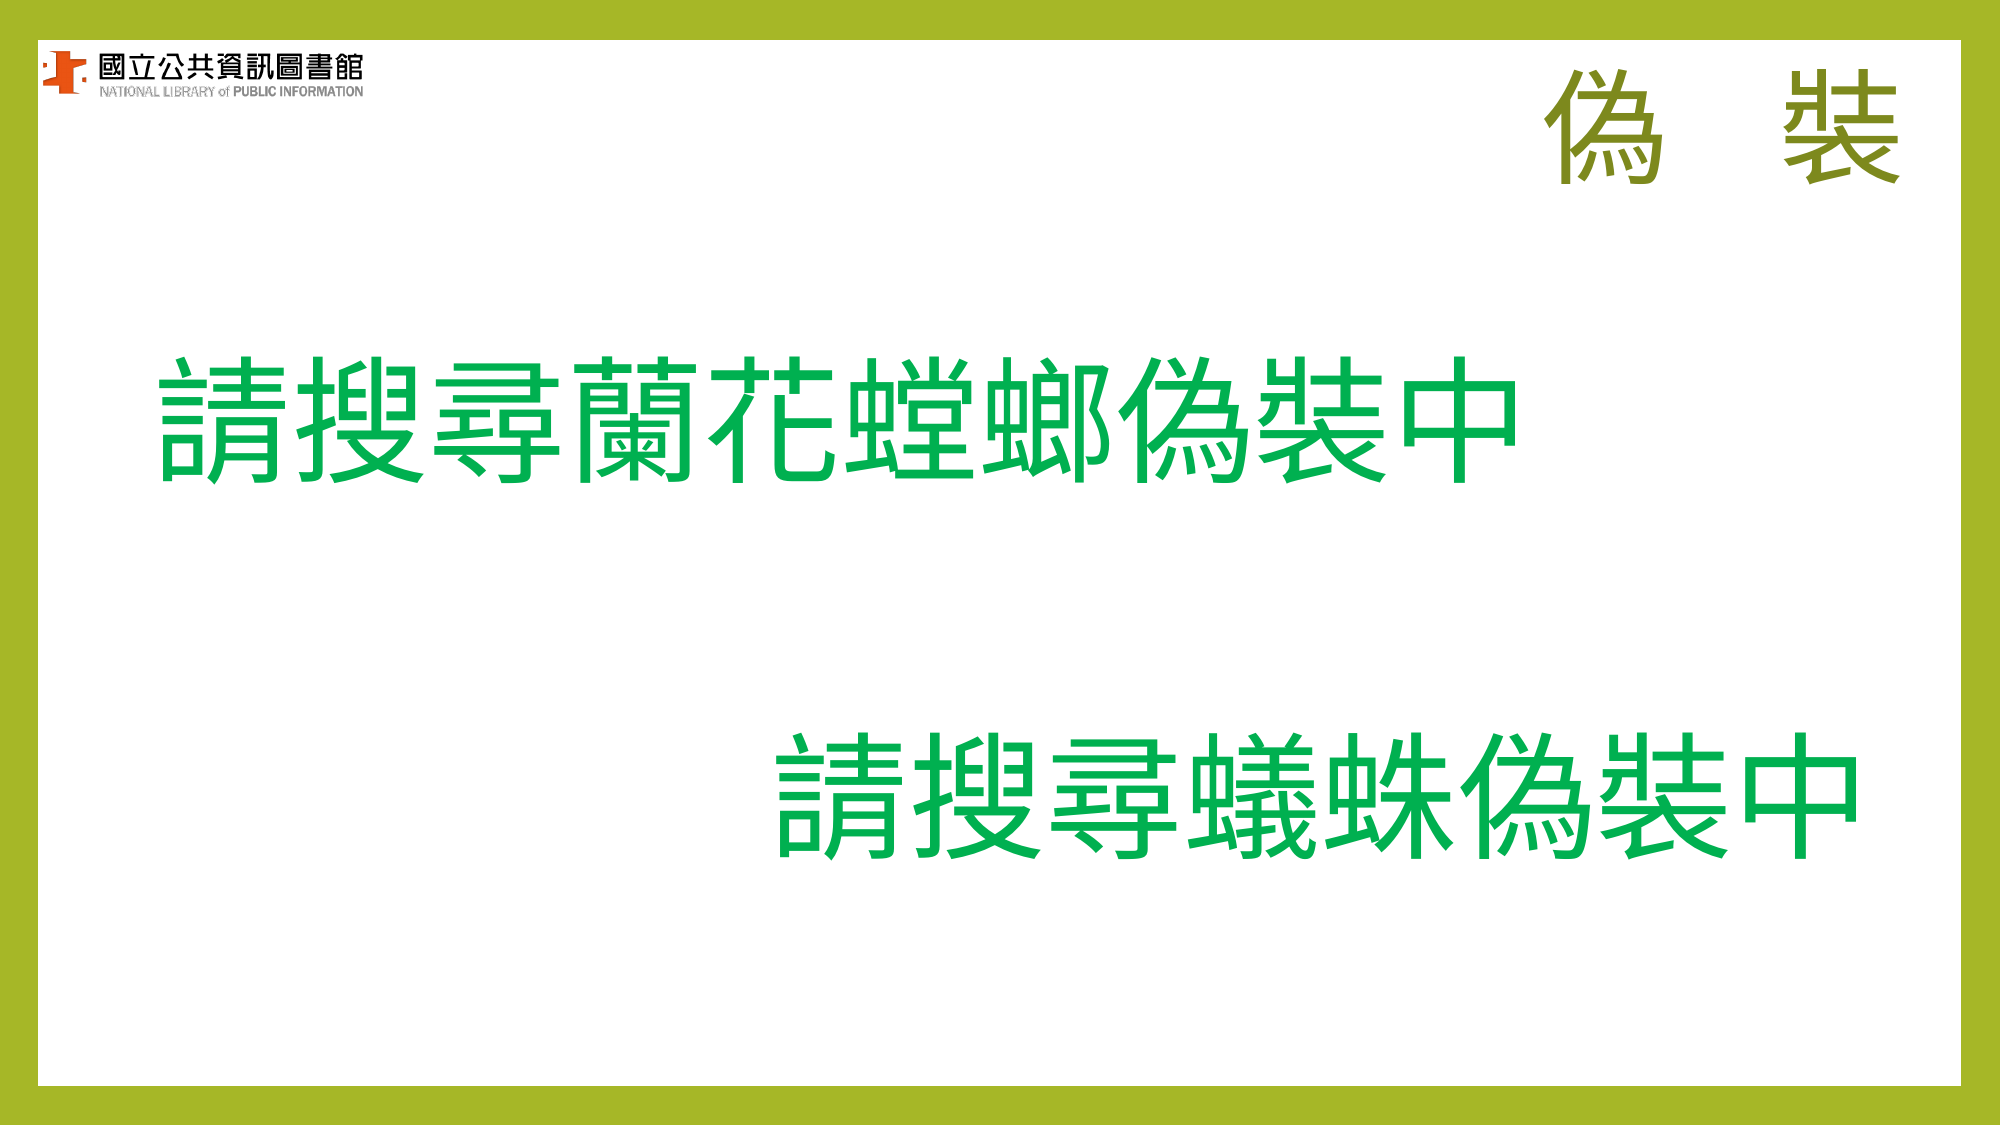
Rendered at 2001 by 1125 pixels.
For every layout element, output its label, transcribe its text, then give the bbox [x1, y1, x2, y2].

text_box 偽 裝 [1527, 42, 2000, 209]
text_box 請搜尋蘭花螳螂偽裝中 [138, 327, 1558, 510]
text_box 請搜尋蟻蛛偽裝中 [755, 703, 1897, 886]
